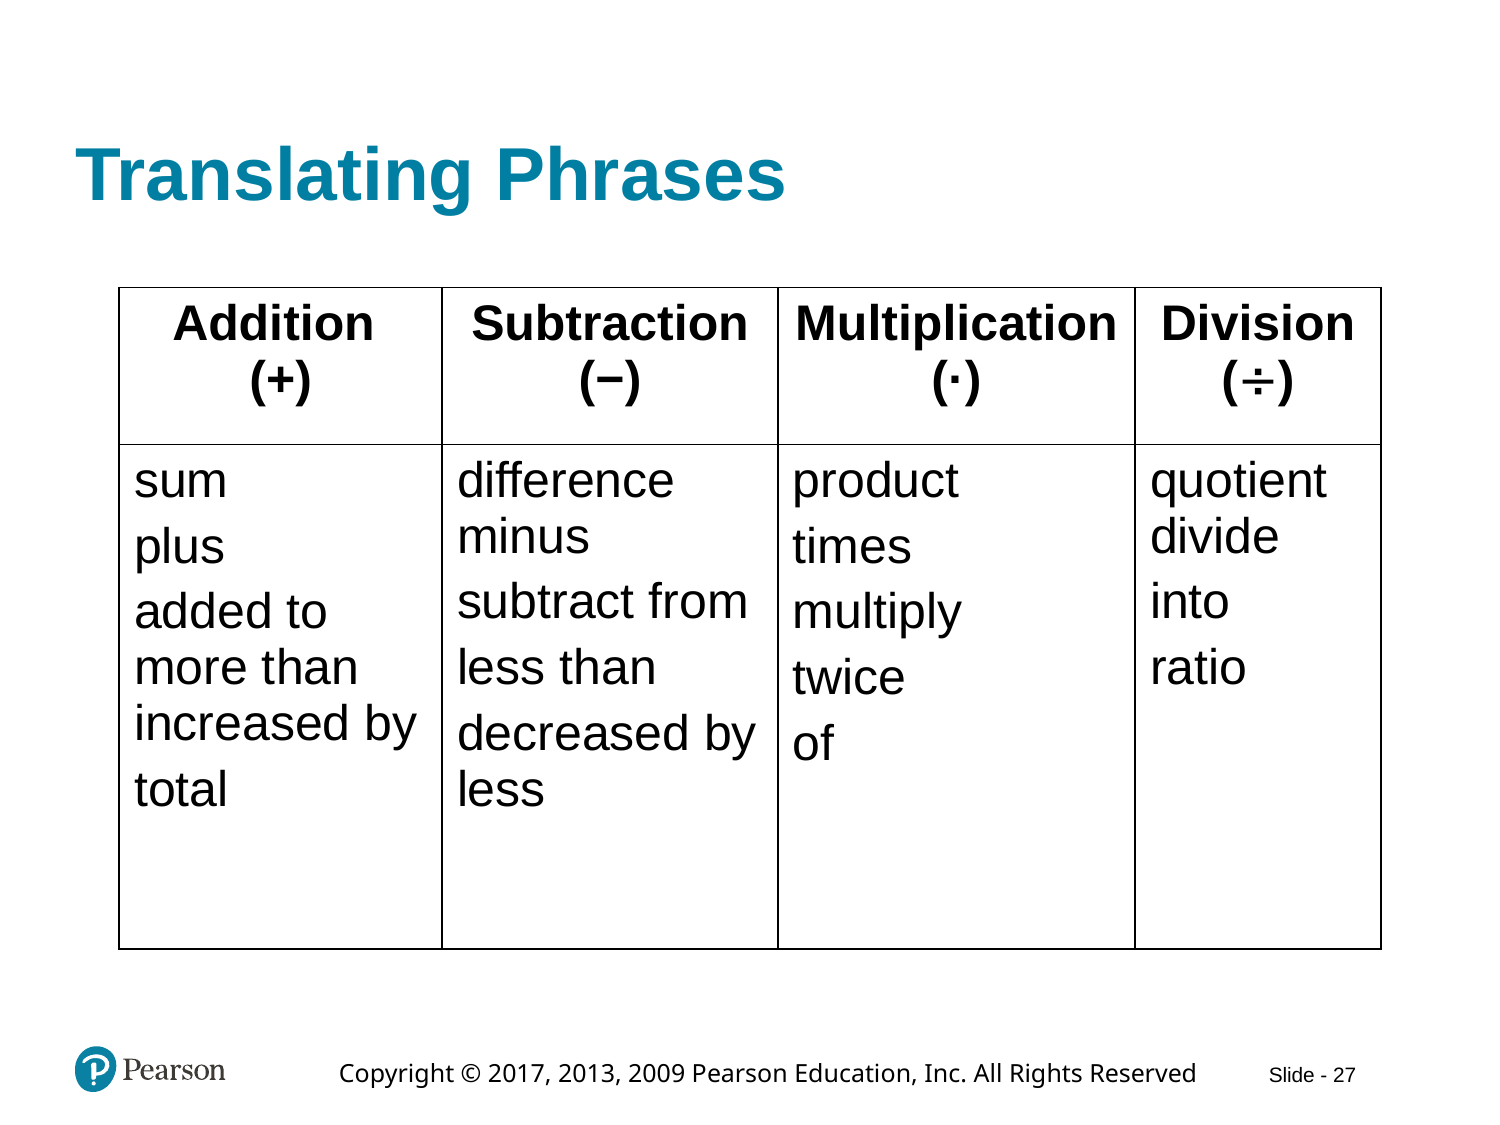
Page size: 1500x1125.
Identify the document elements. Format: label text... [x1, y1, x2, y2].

table_header Division () [1136, 288, 1380, 444]
table_header Addition (+) [120, 288, 441, 444]
table_header Subtraction (−) [443, 288, 777, 444]
title Translating Phrases [75, 35, 1425, 216]
table_header Multiplication (·) [779, 288, 1134, 444]
table_cell quotient divide into ratio [1136, 445, 1380, 948]
table_cell difference minus subtract from less than decreased by less [443, 445, 777, 948]
table_cell sum plus added to more than increased by total [120, 445, 441, 948]
table_cell product times multiply twice of [779, 445, 1134, 948]
